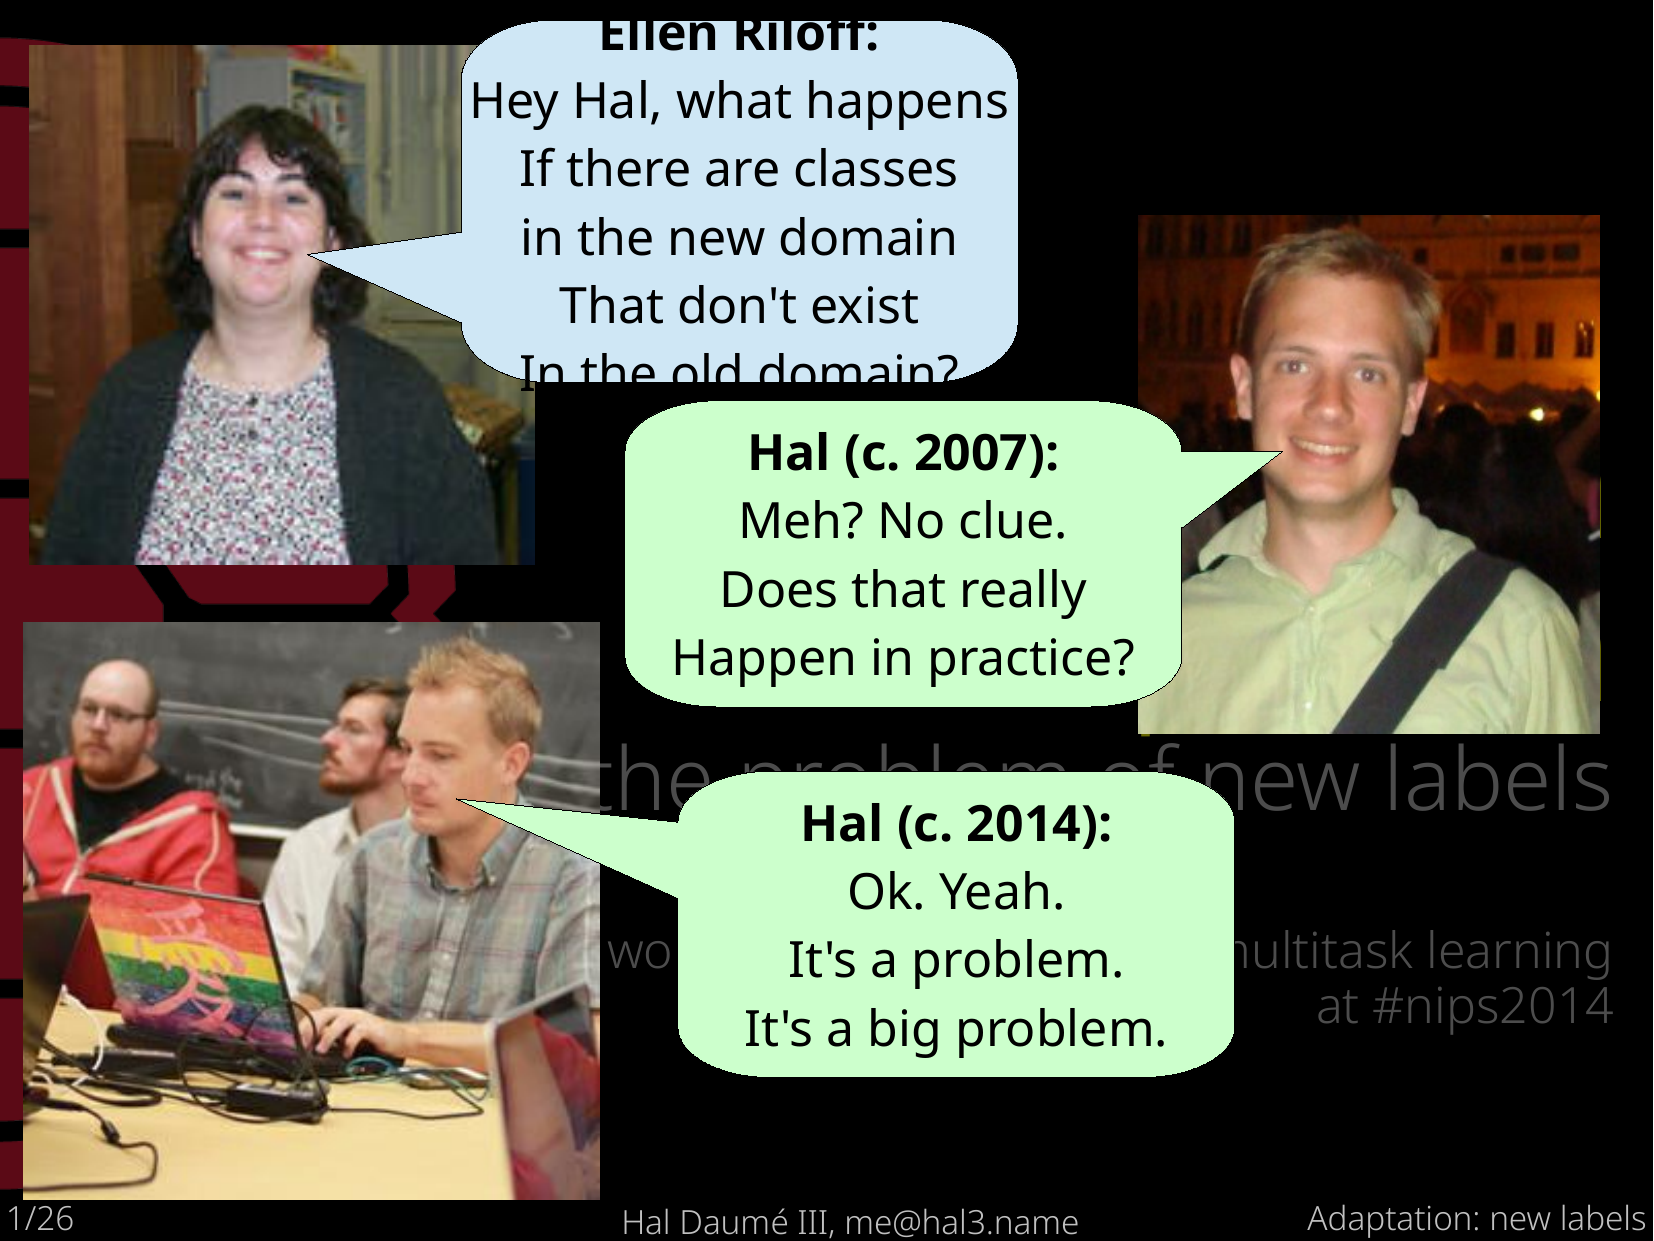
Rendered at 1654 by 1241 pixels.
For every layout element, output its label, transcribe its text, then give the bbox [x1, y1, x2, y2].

picture [1138, 215, 1600, 734]
text_box Hal (c. 2007): Meh? No clue. Does that really Happen in practice? [624, 400, 1283, 708]
text_box Hal (c. 2014): Ok. Yeah. It's a problem. It's a big problem. [456, 771, 1235, 1078]
picture [0, 622, 600, 1207]
text_box Ellen Riloff: Hey Hal, what happens If there are classes in the new domain That don't exist In the old domain? [307, 20, 1019, 383]
picture [29, 45, 535, 565]
text_box [0, 0, 1653, 1198]
